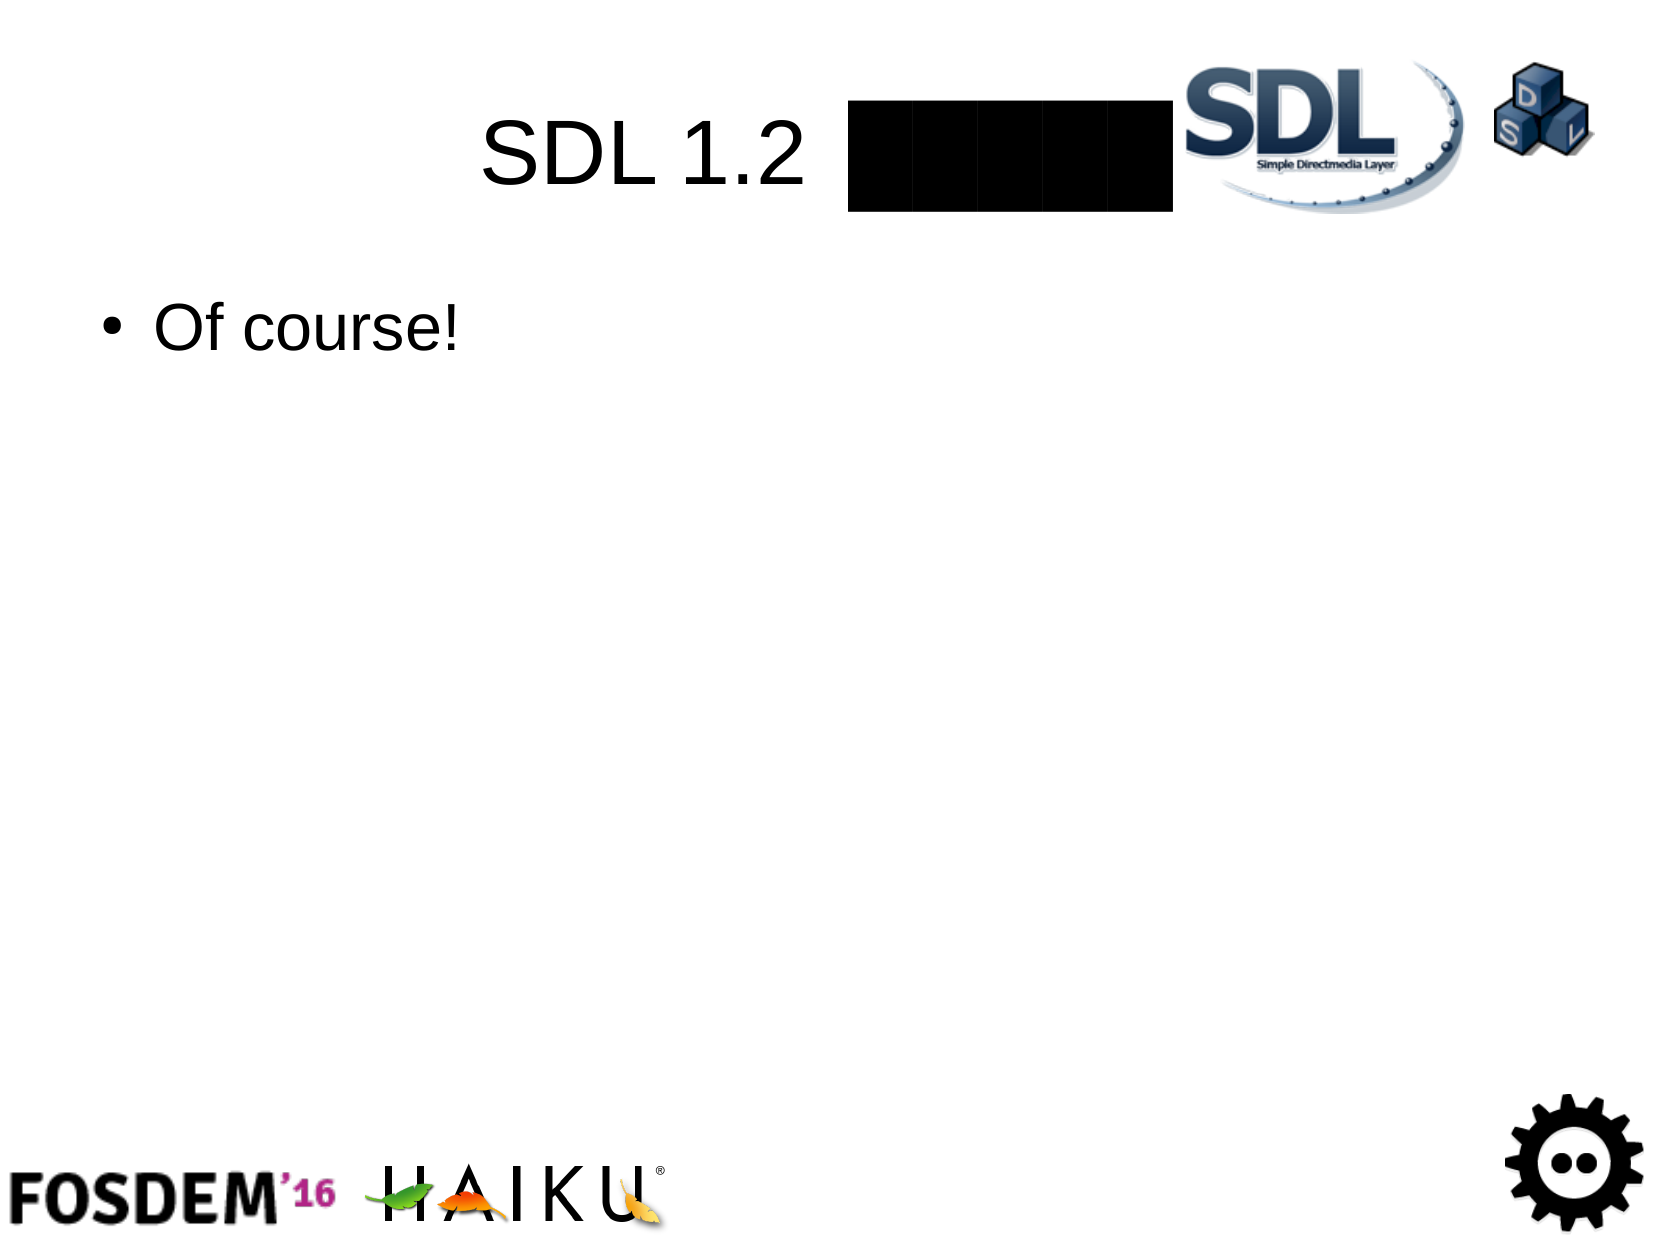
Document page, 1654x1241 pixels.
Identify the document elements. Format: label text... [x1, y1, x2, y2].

title SDL 1.2 █████ [82, 49, 1571, 257]
picture [1505, 1094, 1648, 1235]
picture [363, 1163, 670, 1235]
picture [0, 1152, 350, 1241]
picture [1185, 58, 1465, 214]
picture [1494, 58, 1595, 159]
list Of course! [82, 290, 1571, 1010]
